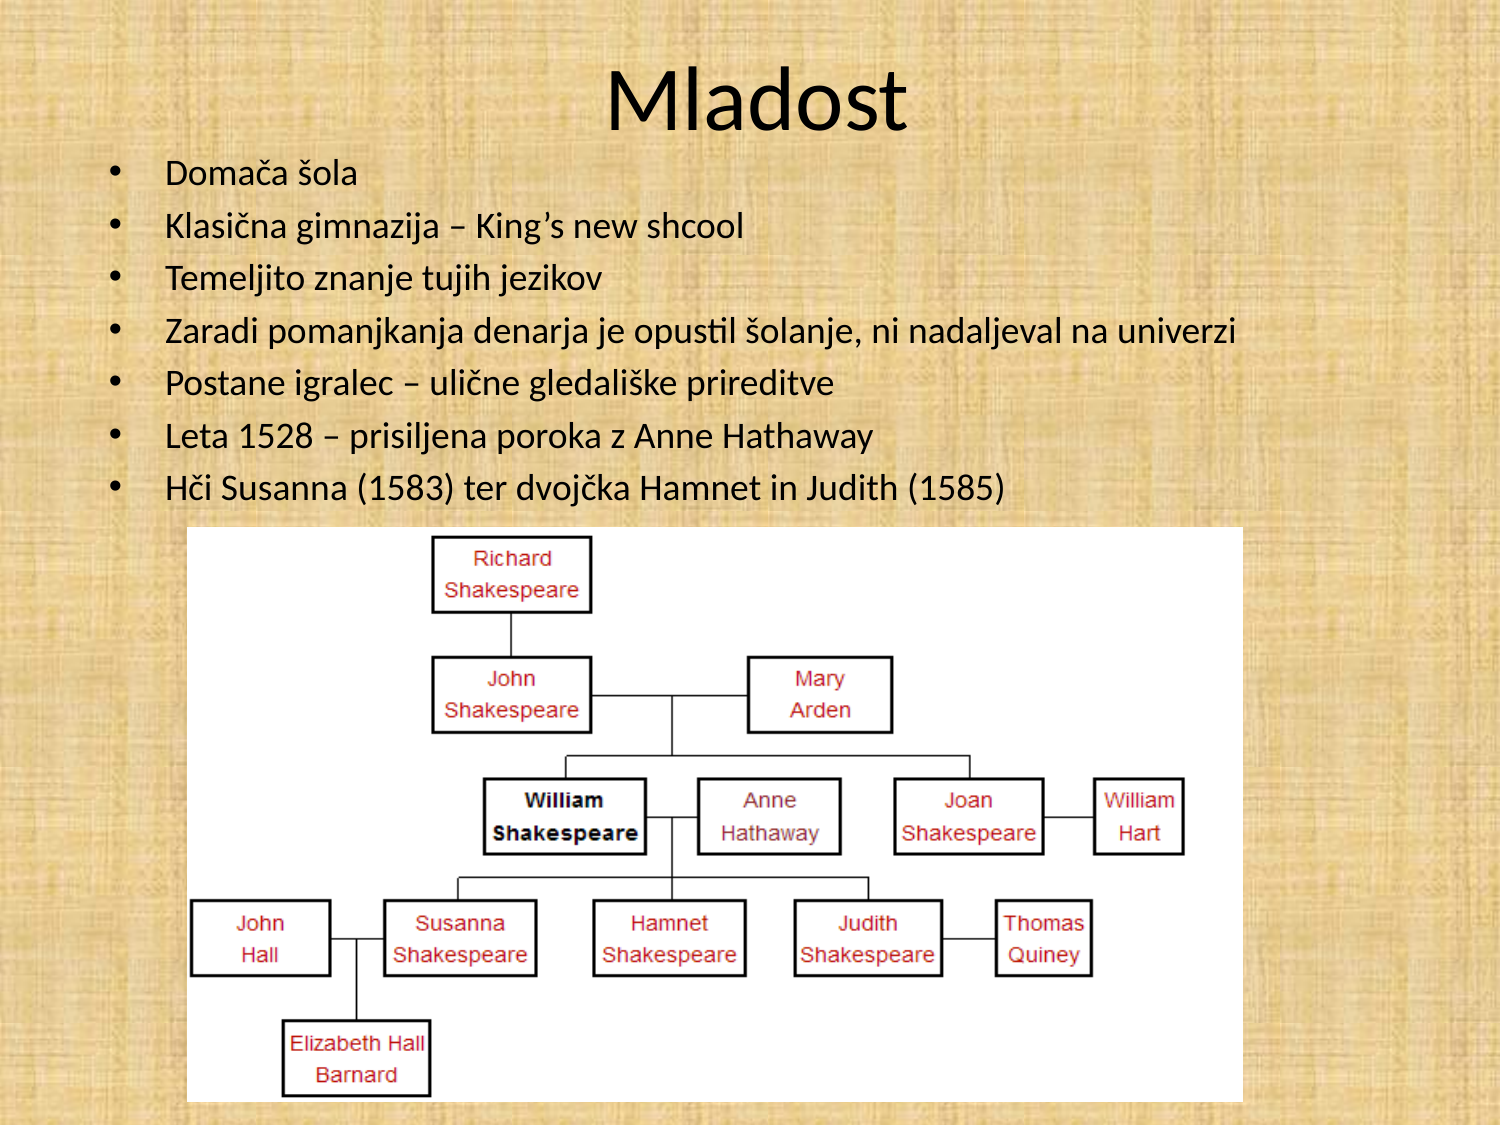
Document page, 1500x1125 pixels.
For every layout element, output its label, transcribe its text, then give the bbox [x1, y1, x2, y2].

list Domača šola Klasična gimnazija – King’s new shcool Temeljito znanje tujih jezikov Zaradi pomanjkanja denarja je opustil šolanje, ni nadaljeval na univerzi Postane igralec – ulične gledališke prireditve Leta 1528 – prisiljena poroka z Anne Hathaway Hči Susanna (1583) ter dvojčka Hamnet in Judith (1585) [93, 140, 1444, 883]
title Mladost [82, 0, 1432, 188]
picture [0, 0, 1500, 1125]
